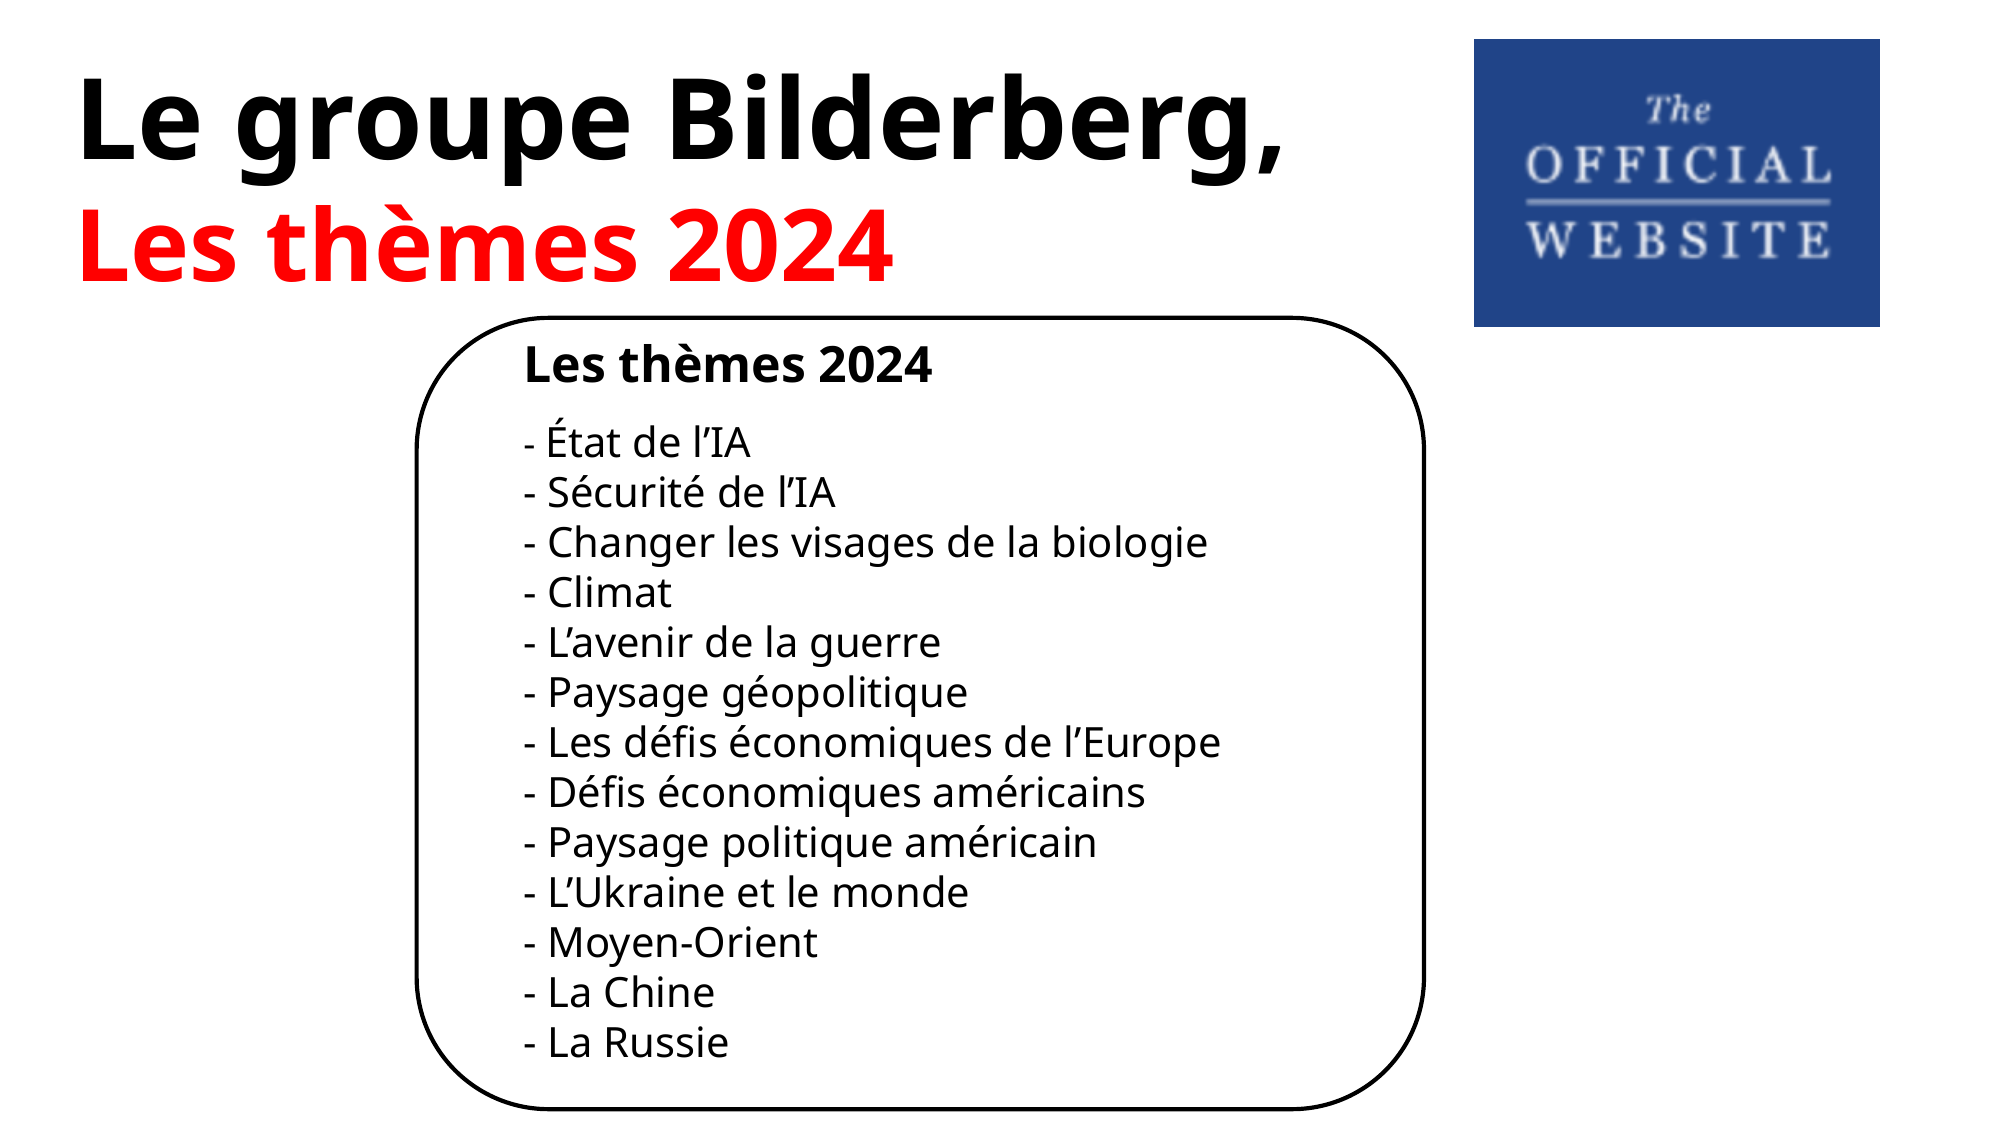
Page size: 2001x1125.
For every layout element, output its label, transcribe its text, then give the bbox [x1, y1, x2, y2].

text_box Le groupe Bilderberg, Les thèmes 2024 [59, 39, 1383, 312]
picture [1474, 39, 1880, 328]
text_box Les thèmes 2024 - État de l’IA - Sécurité de l’IA - Changer les visages de la biologie - Climat - L’avenir de la guerre - Paysage géopolitique - Les défis économiques de l’Europe - Défis économiques américains - Paysage politique américain - L’Ukraine et le monde - Moyen-Orient - La Chine - La Russie [508, 325, 1383, 1081]
